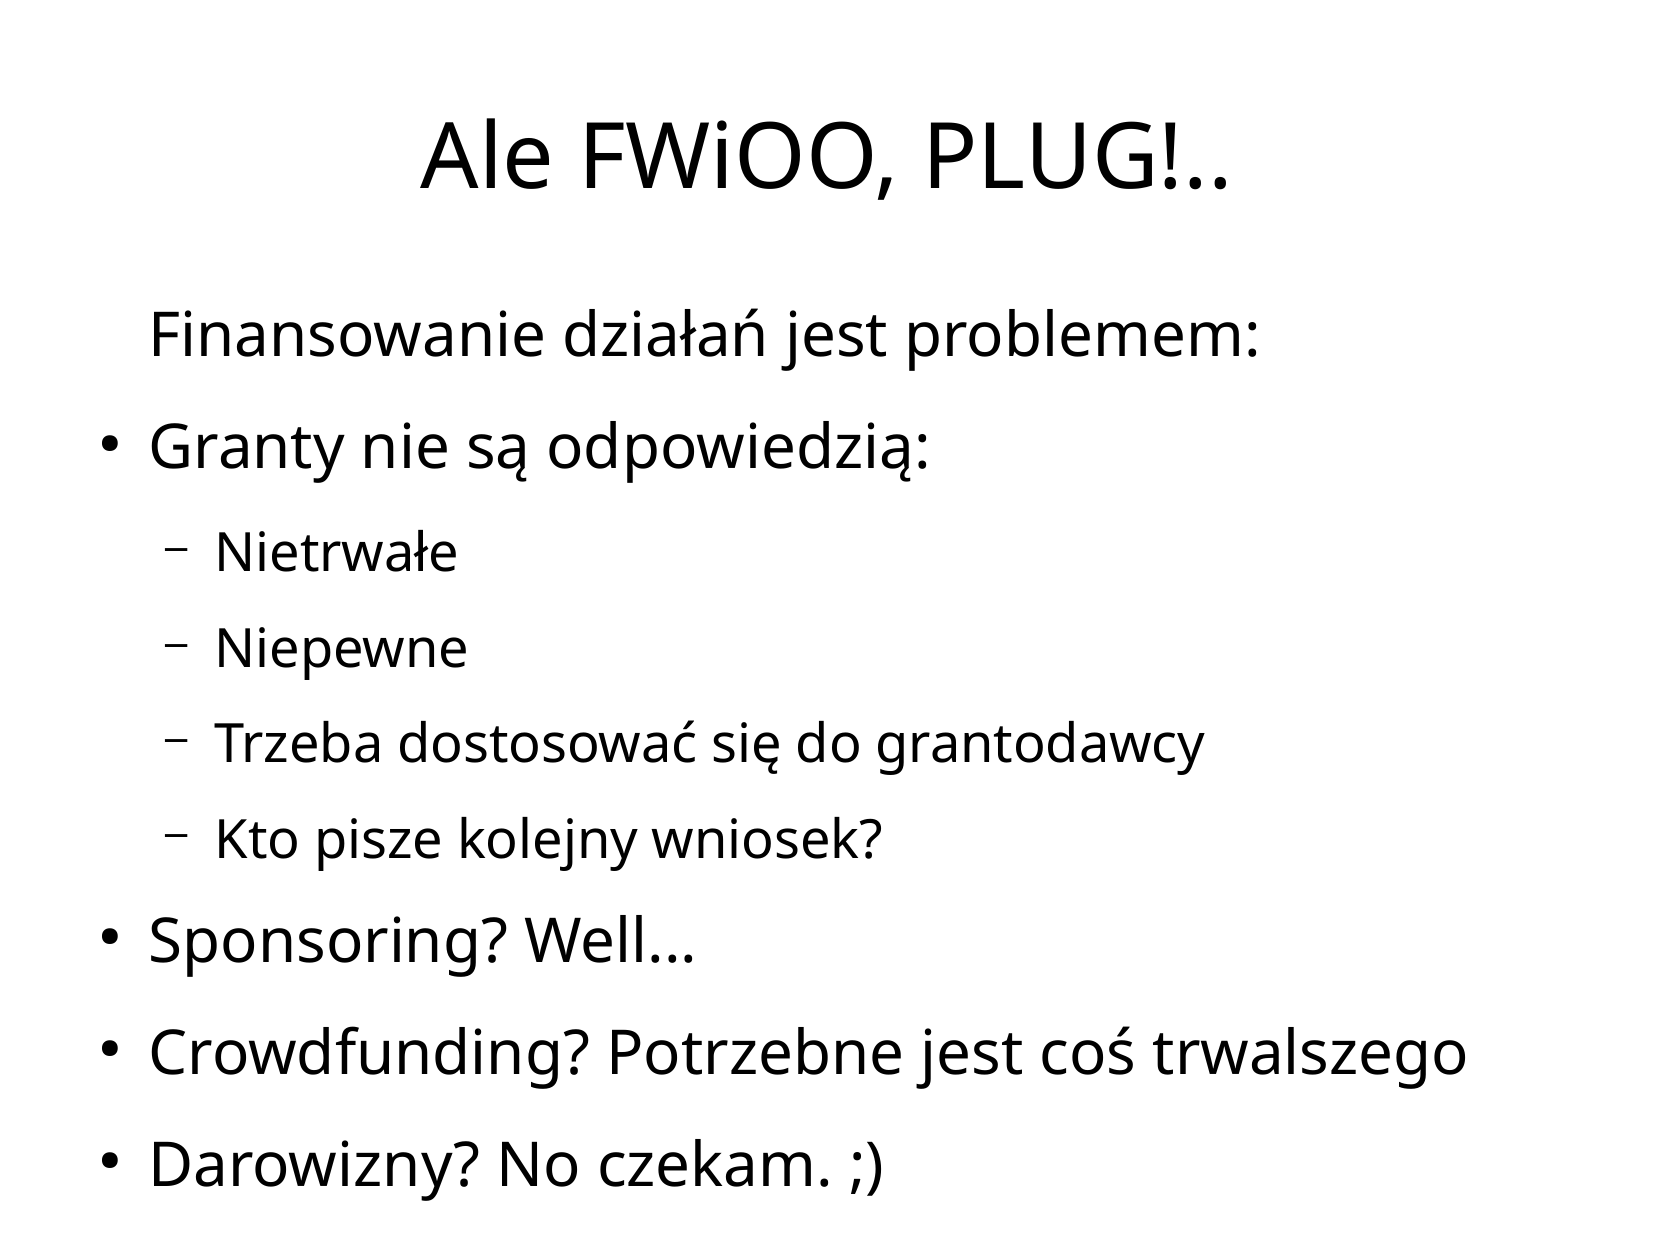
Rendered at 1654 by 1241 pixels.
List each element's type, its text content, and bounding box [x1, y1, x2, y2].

title Ale FWiOO, PLUG!.. [82, 49, 1571, 257]
list Finansowanie działań jest problemem: Granty nie są odpowiedzią: Nietrwałe Niepewne Trzeba dostosować się do grantodawcy Kto pisze kolejny wniosek? Sponsoring? Well... Crowdfunding? Potrzebne jest coś trwalszego Darowizny? No czekam. ;) [82, 290, 1538, 1223]
